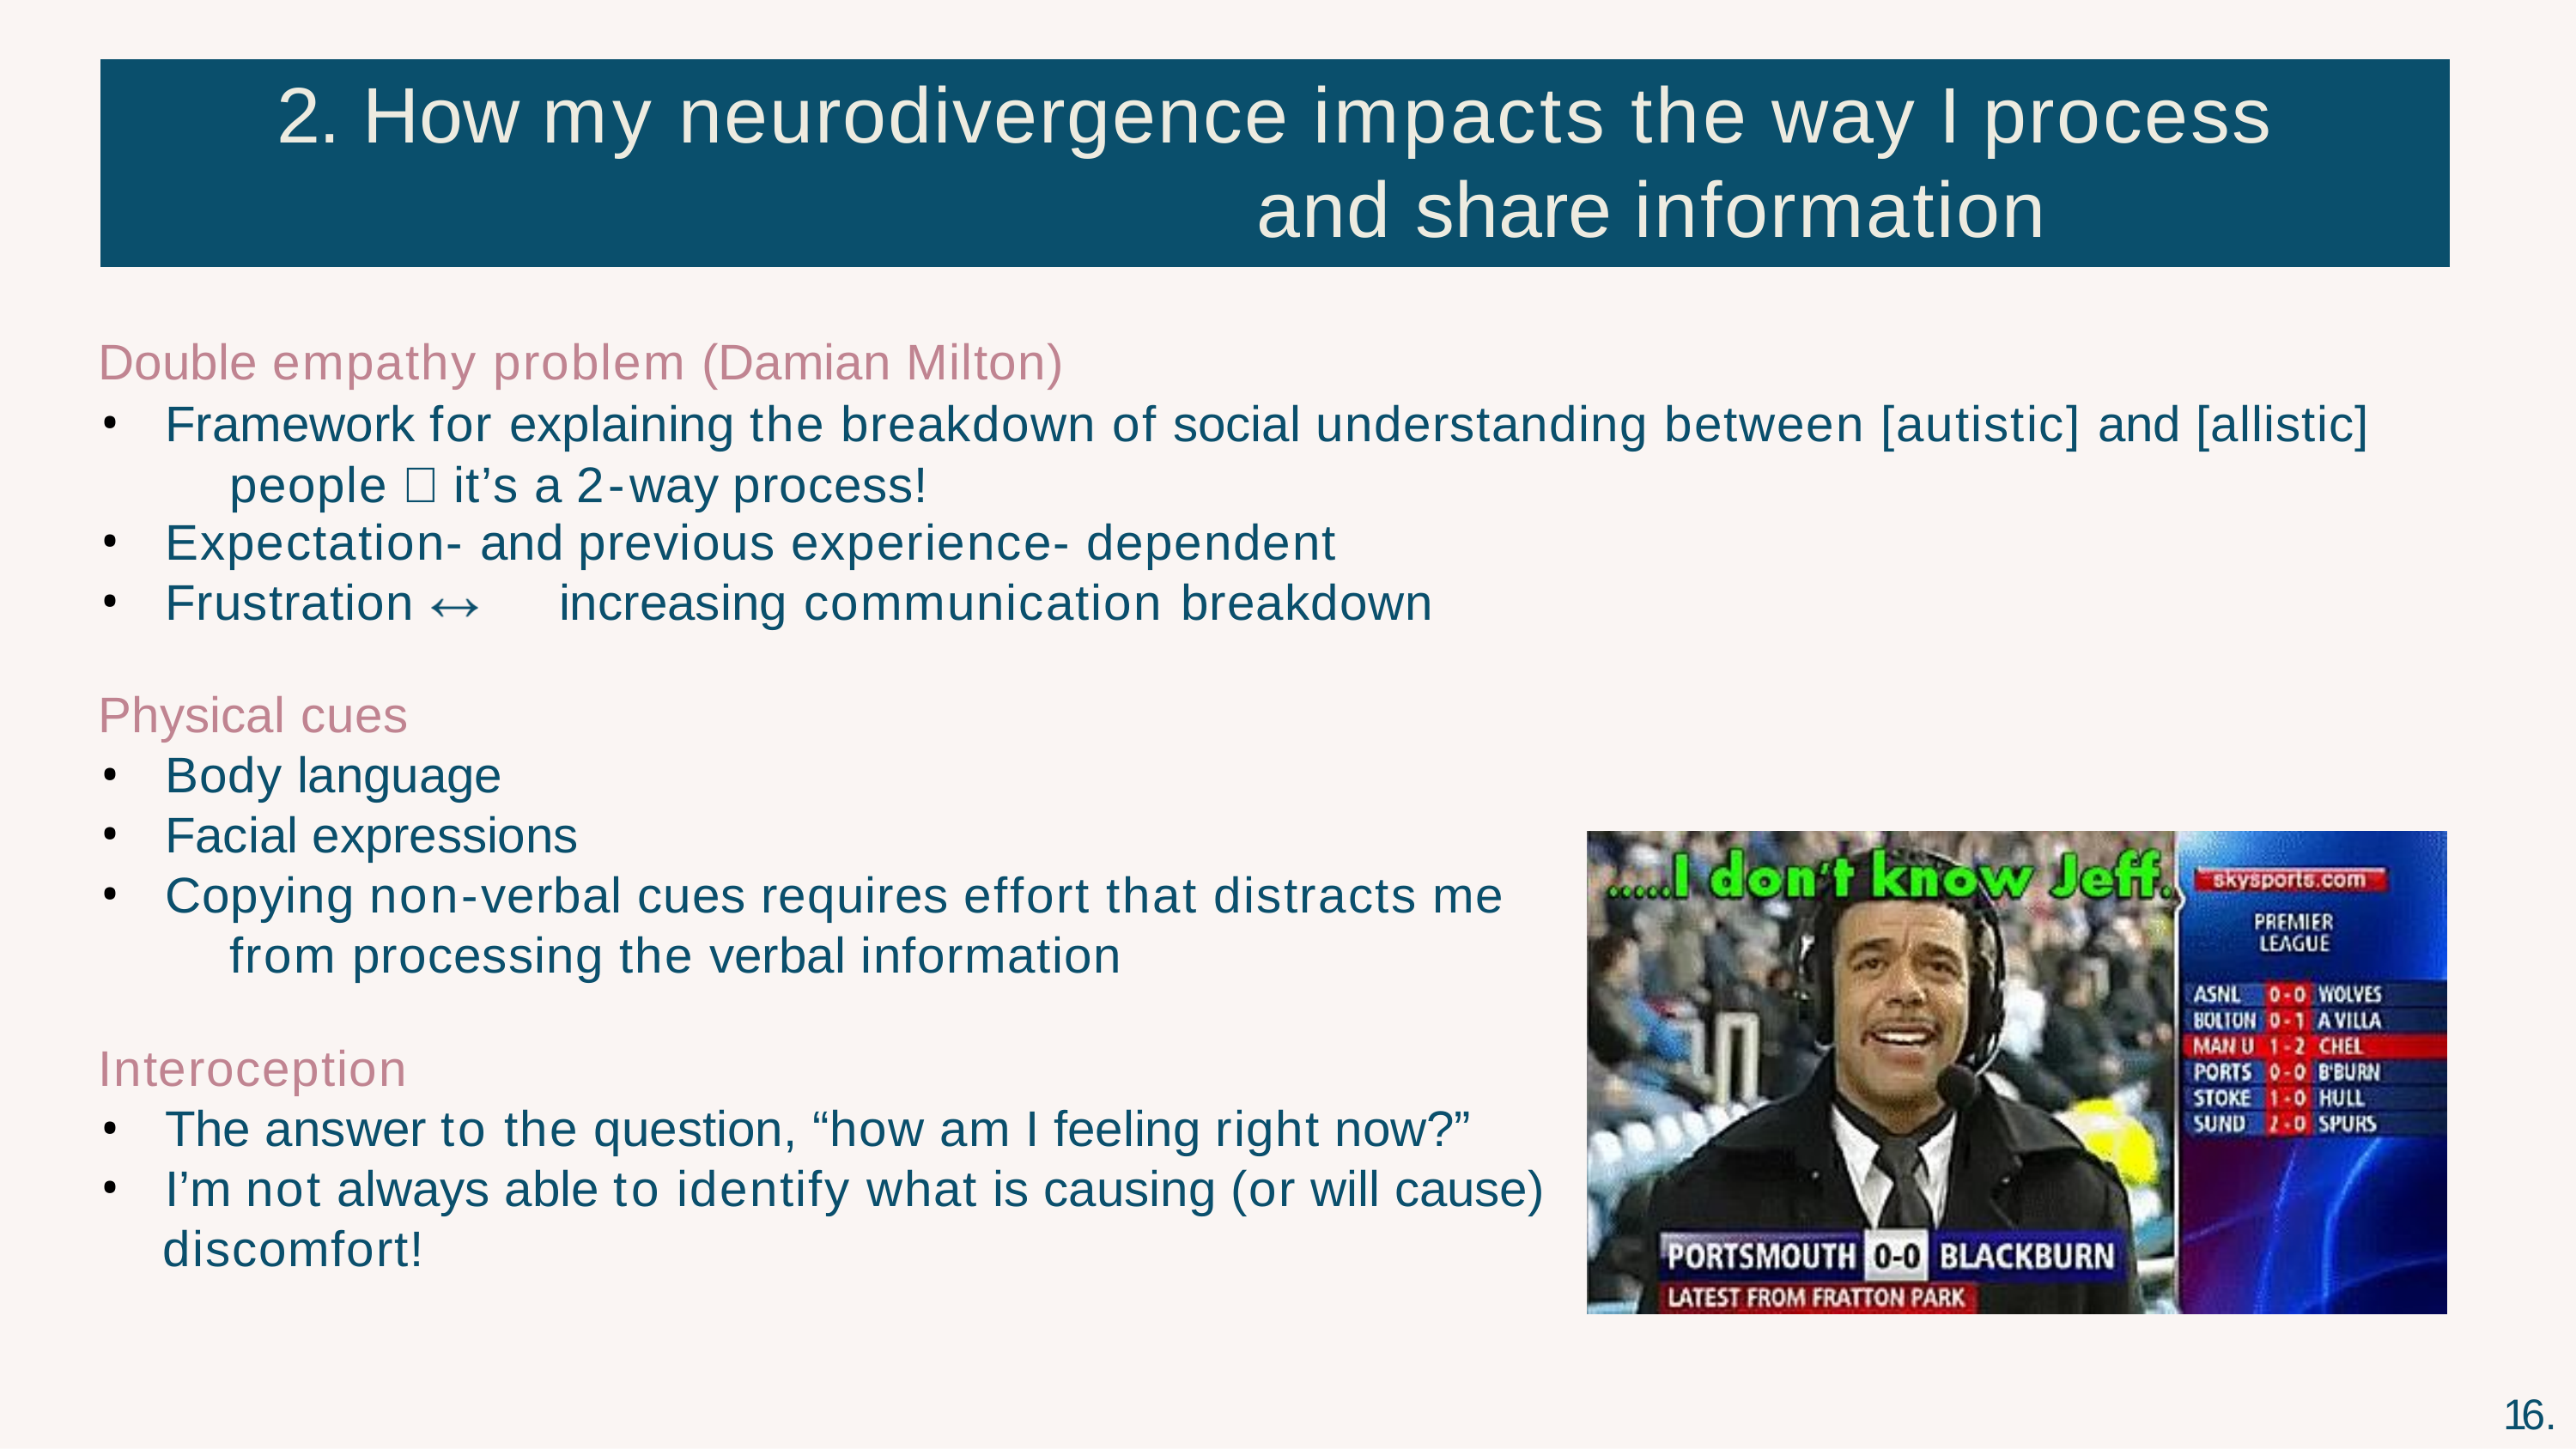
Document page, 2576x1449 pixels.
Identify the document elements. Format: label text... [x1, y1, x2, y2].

picture [1587, 831, 2447, 1314]
title 2. How my neurodivergence impacts the way I process and share information [102, 61, 2448, 265]
text_box Double empathy problem (Damian Milton) Framework for explaining the breakdown of social understanding between [autistic] and [allistic] people  it’s a 2-way process! Expectation- and previous experience- dependent Frustration increasing communication breakdown Physical cues Body language Facial expressions Copying non-verbal cues requires effort that distracts me from processing the verbal information Interoception The answer to the question, “how am I feeling right now?” I’m not always able to identify what is causing (or will cause) discomfort! [96, 327, 2385, 1279]
text_box . [2487, 1383, 2567, 1446]
